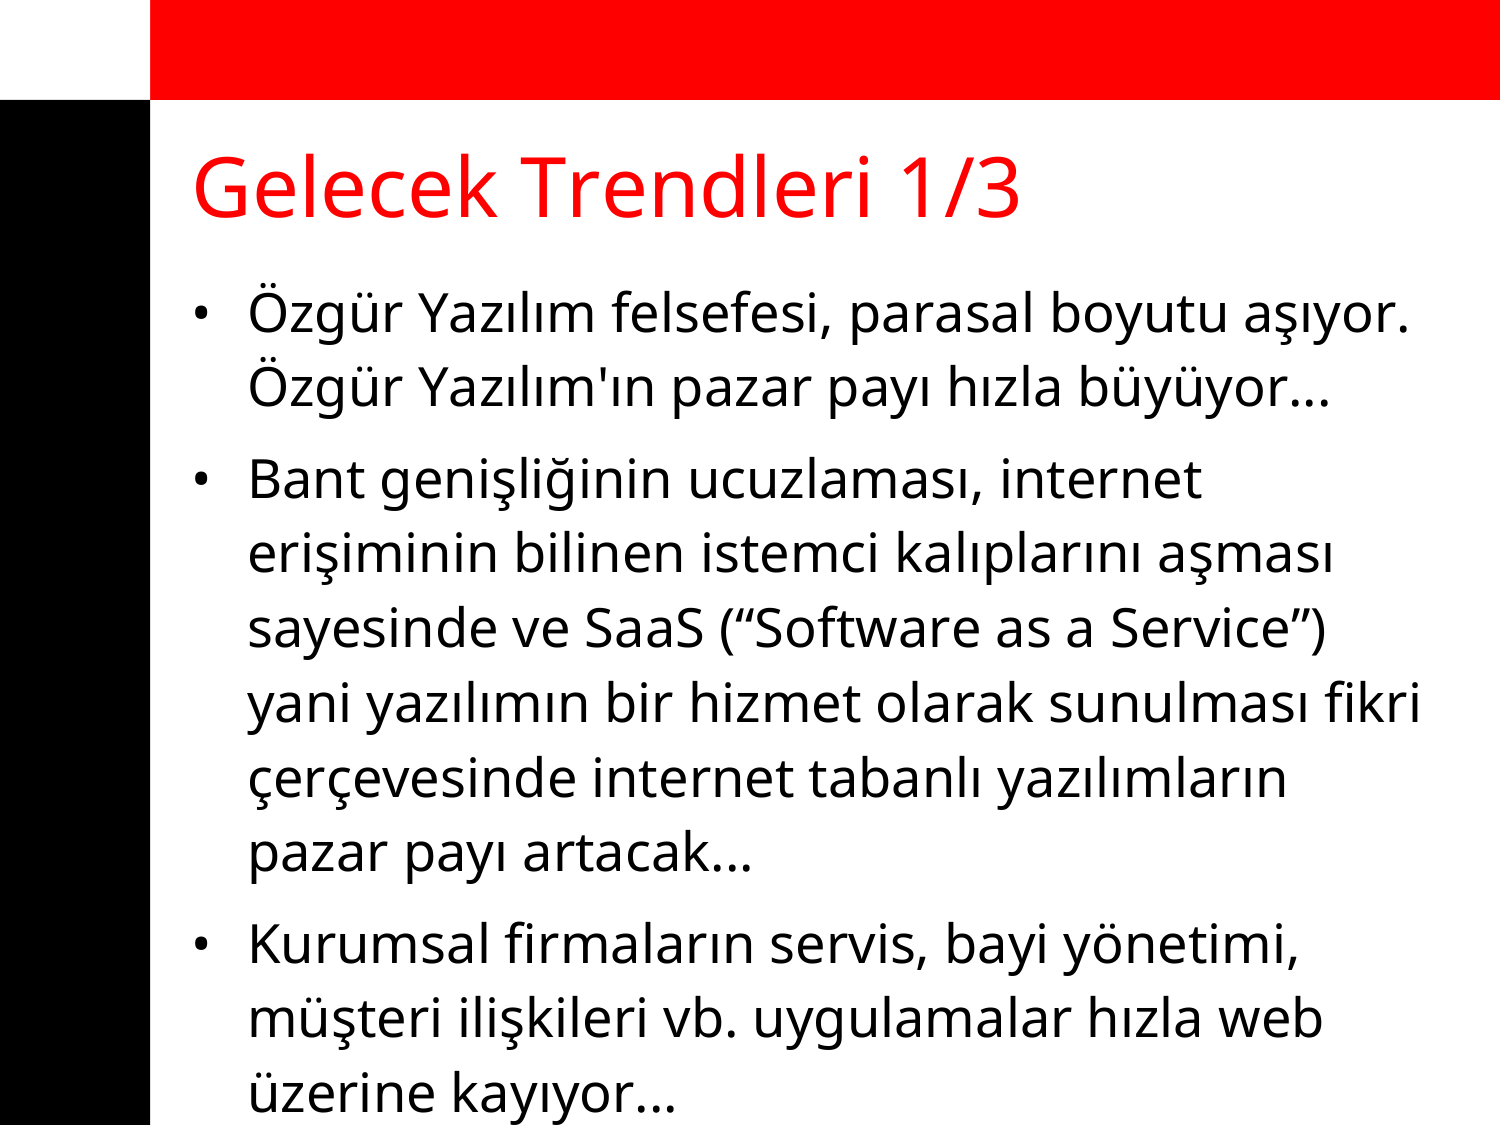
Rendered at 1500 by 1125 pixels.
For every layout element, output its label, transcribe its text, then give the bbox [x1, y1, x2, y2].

list Özgür Yazılım felsefesi, parasal boyutu aşıyor. Özgür Yazılım'ın pazar payı hızla büyüyor... Bant genişliğinin ucuzlaması, internet erişiminin bilinen istemci kalıplarını aşması sayesinde ve SaaS (“Software as a Service”) yani yazılımın bir hizmet olarak sunulması fikri çerçevesinde internet tabanlı yazılımların pazar payı artacak... Kurumsal firmaların servis, bayi yönetimi, müşteri ilişkileri vb. uygulamalar hızla web üzerine kayıyor... [177, 265, 1447, 1104]
title Gelecek Trendleri 1/3 [177, 103, 1388, 265]
